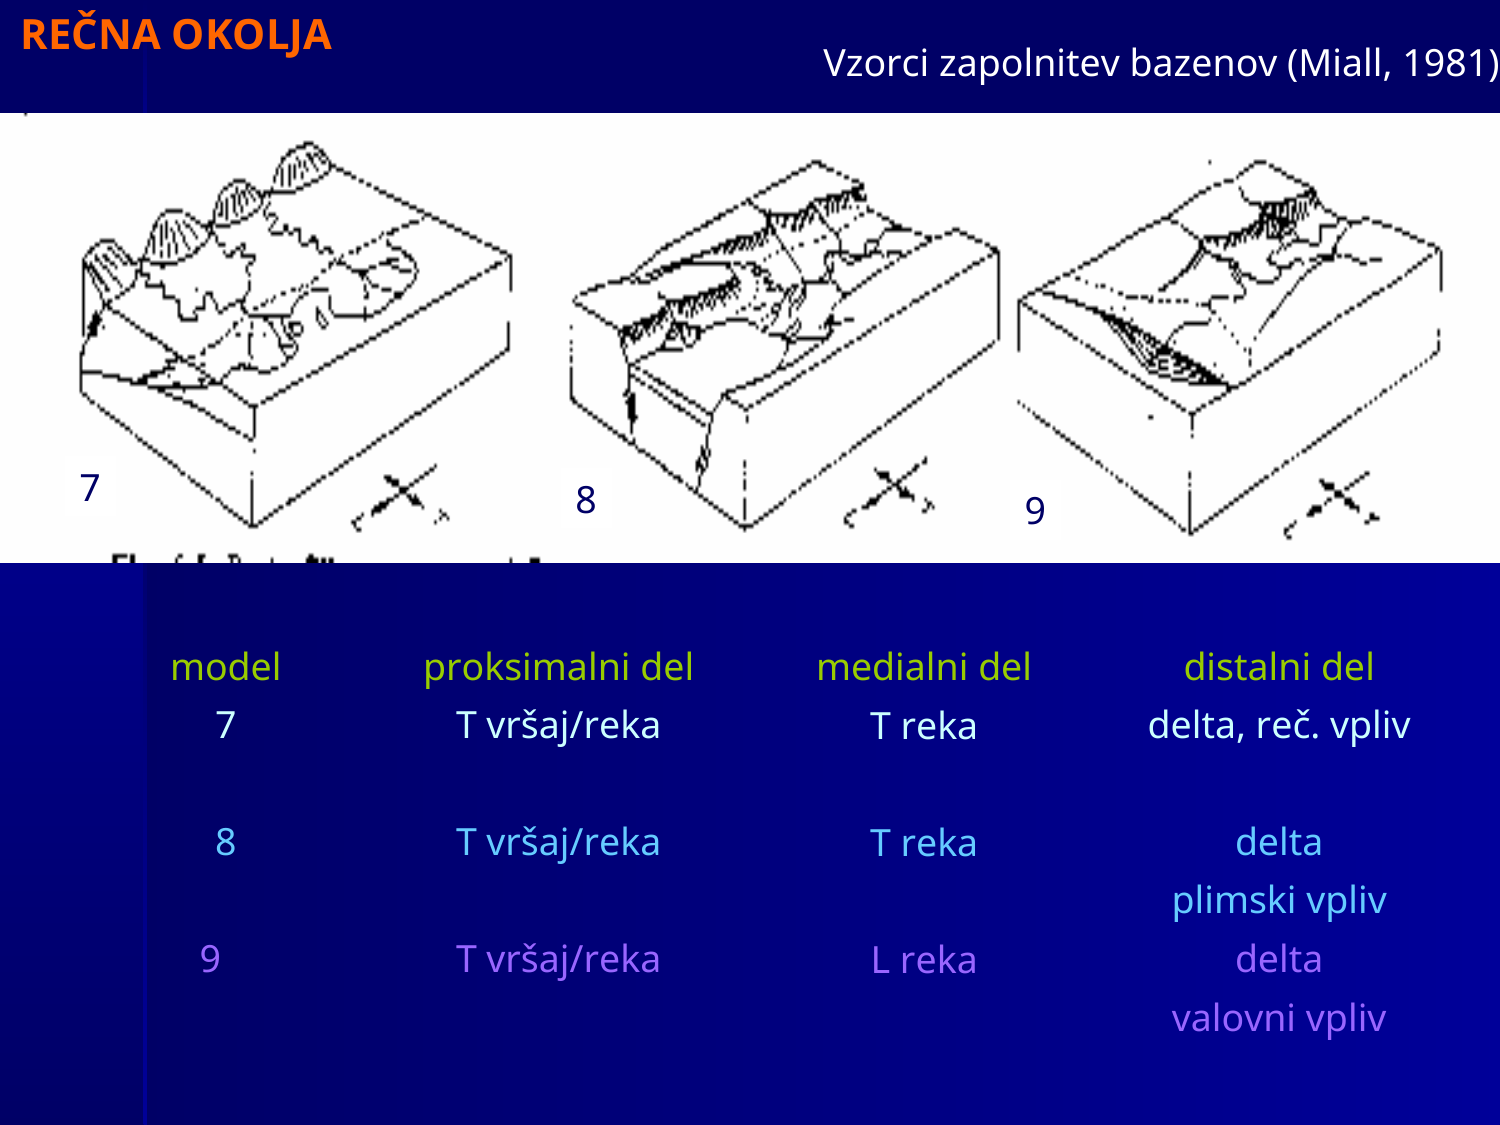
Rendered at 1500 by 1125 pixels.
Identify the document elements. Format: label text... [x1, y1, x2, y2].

text_box proksimalni del T vršaj/reka T vršaj/reka T vršaj/reka [408, 621, 710, 1047]
text_box REČNA OKOLJA [6, 0, 348, 66]
text_box Vzorci zapolnitev bazenov (Miall, 1981) [808, 30, 1500, 92]
picture [0, 113, 1500, 563]
text_box 9 [1009, 479, 1061, 541]
text_box 7 [64, 456, 116, 517]
text_box 8 [560, 467, 612, 529]
text_box medialni del T reka T reka L reka [801, 622, 1048, 989]
text_box model 7 8 9 [135, 621, 316, 1047]
text_box distalni del delta, reč. vpliv delta plimski vpliv delta valovni vpliv [1132, 621, 1426, 1047]
